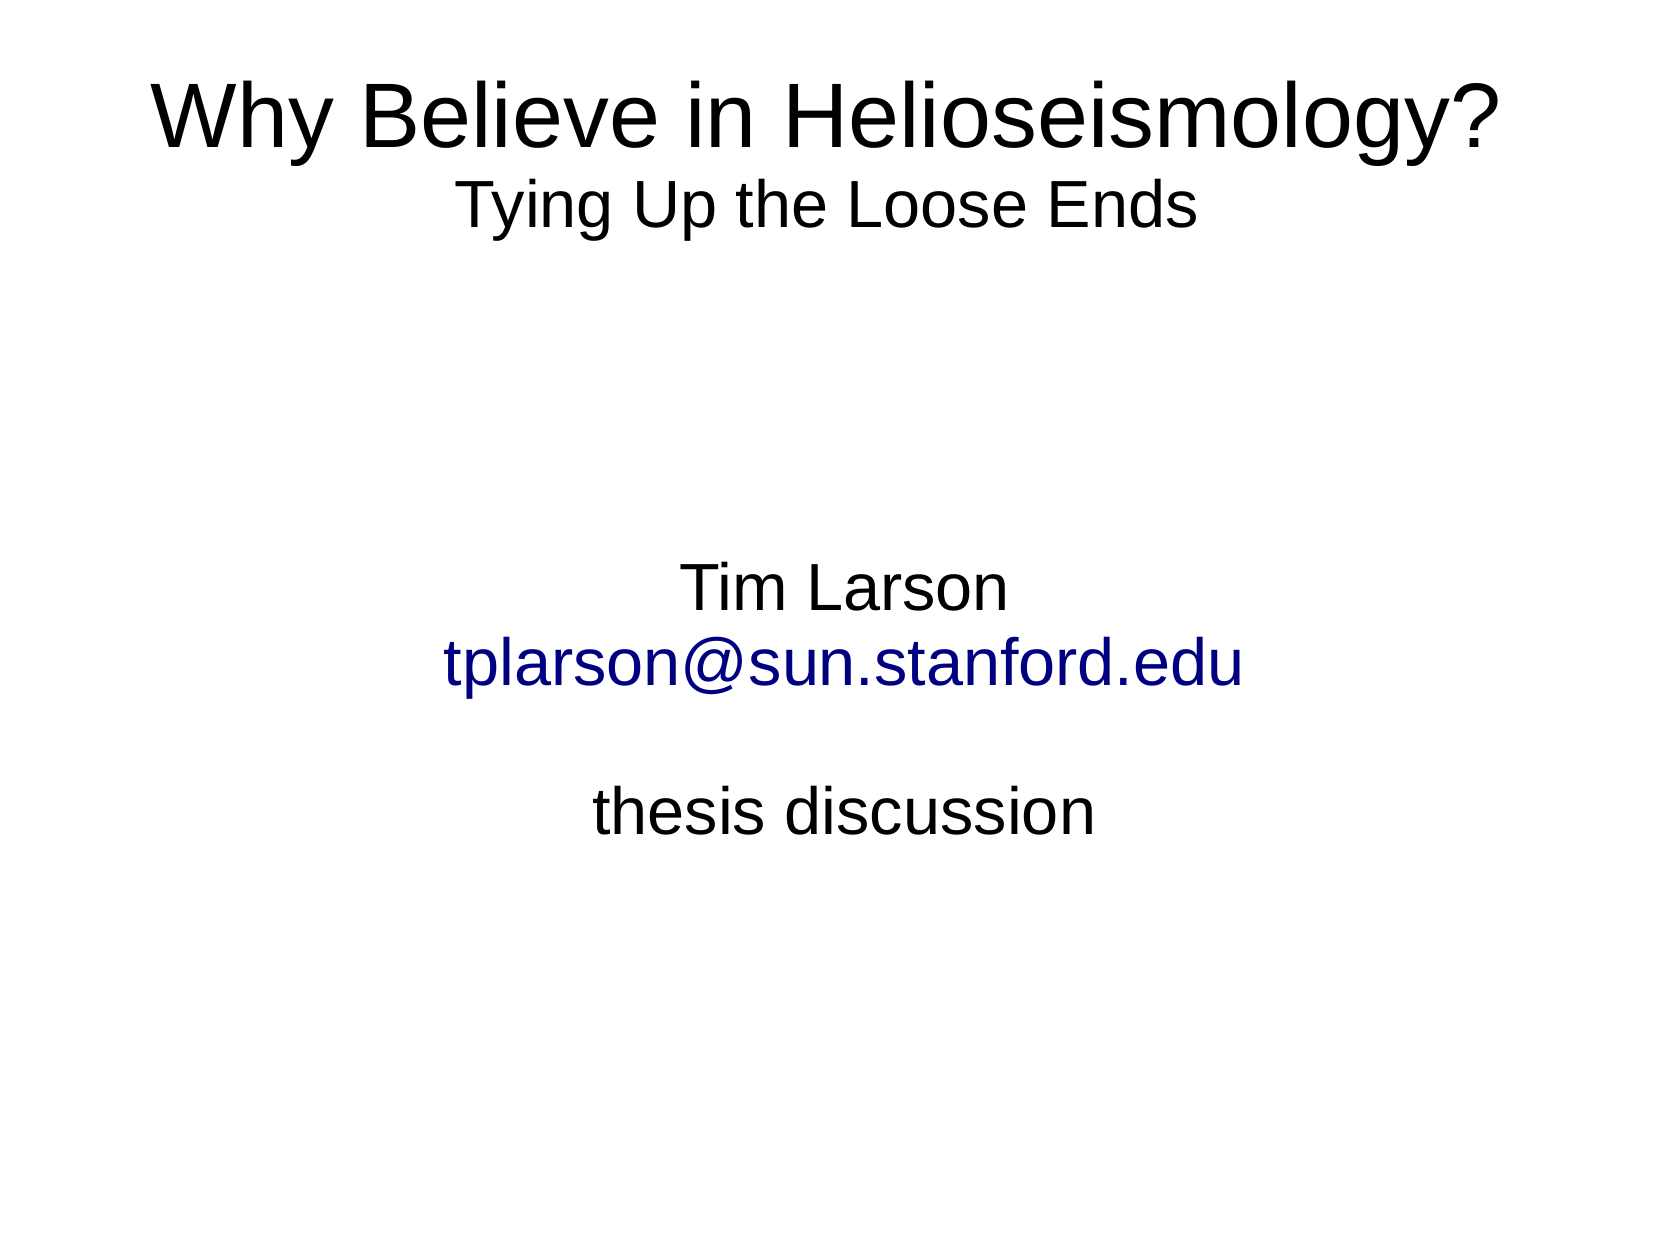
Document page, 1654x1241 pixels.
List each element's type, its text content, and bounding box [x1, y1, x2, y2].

subtitle Tim Larson tplarson@sun.stanford.edu thesis discussion [82, 297, 1571, 1102]
title Why Believe in Helioseismology? Tying Up the Loose Ends [82, 56, 1571, 250]
